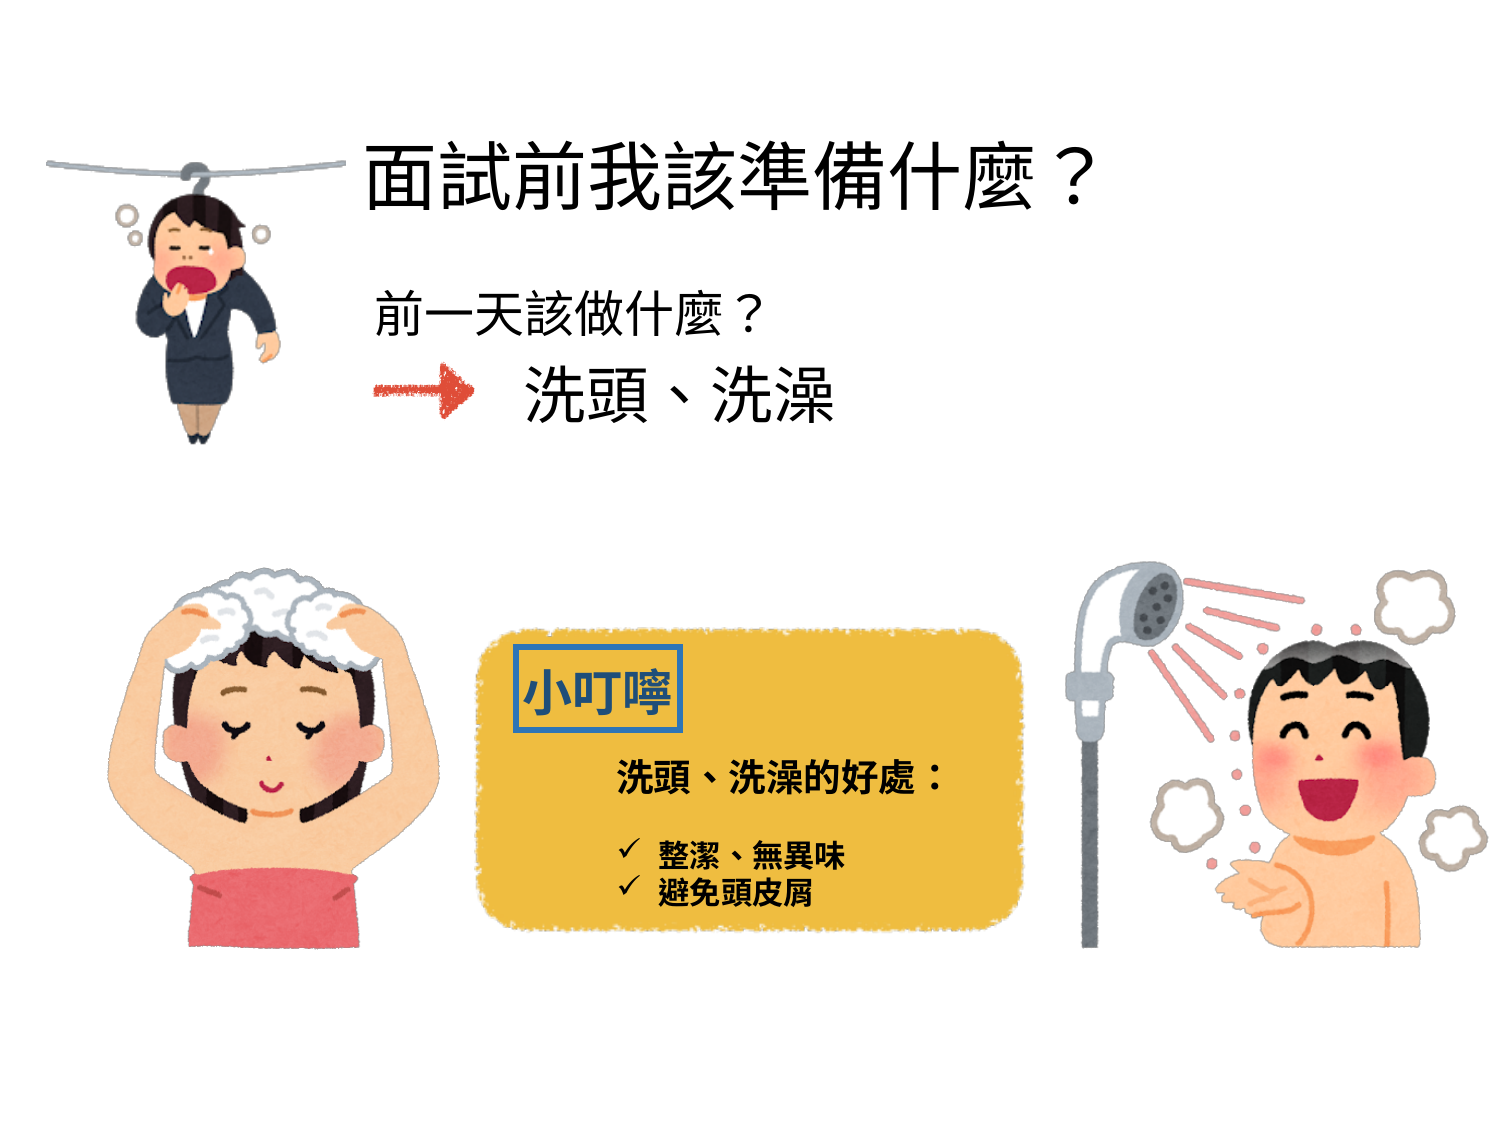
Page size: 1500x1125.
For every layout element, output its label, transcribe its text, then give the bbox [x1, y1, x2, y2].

picture [473, 626, 1027, 935]
picture [90, 558, 451, 962]
picture [46, 151, 346, 451]
text_box 小叮嚀 [683, 654, 688, 730]
picture [366, 361, 475, 421]
text_box 洗頭、洗澡的好處： 整潔、無異味 避免頭皮屑 [601, 746, 969, 919]
title 面試前我該準備什麼？ [90, 93, 1385, 257]
text_box 前一天該做什麼？ [359, 275, 790, 351]
picture [1058, 554, 1494, 962]
text_box 洗頭、洗澡 [508, 348, 851, 589]
text_box 小叮嚀 [507, 654, 513, 730]
text_box 小叮嚀 [519, 654, 677, 727]
